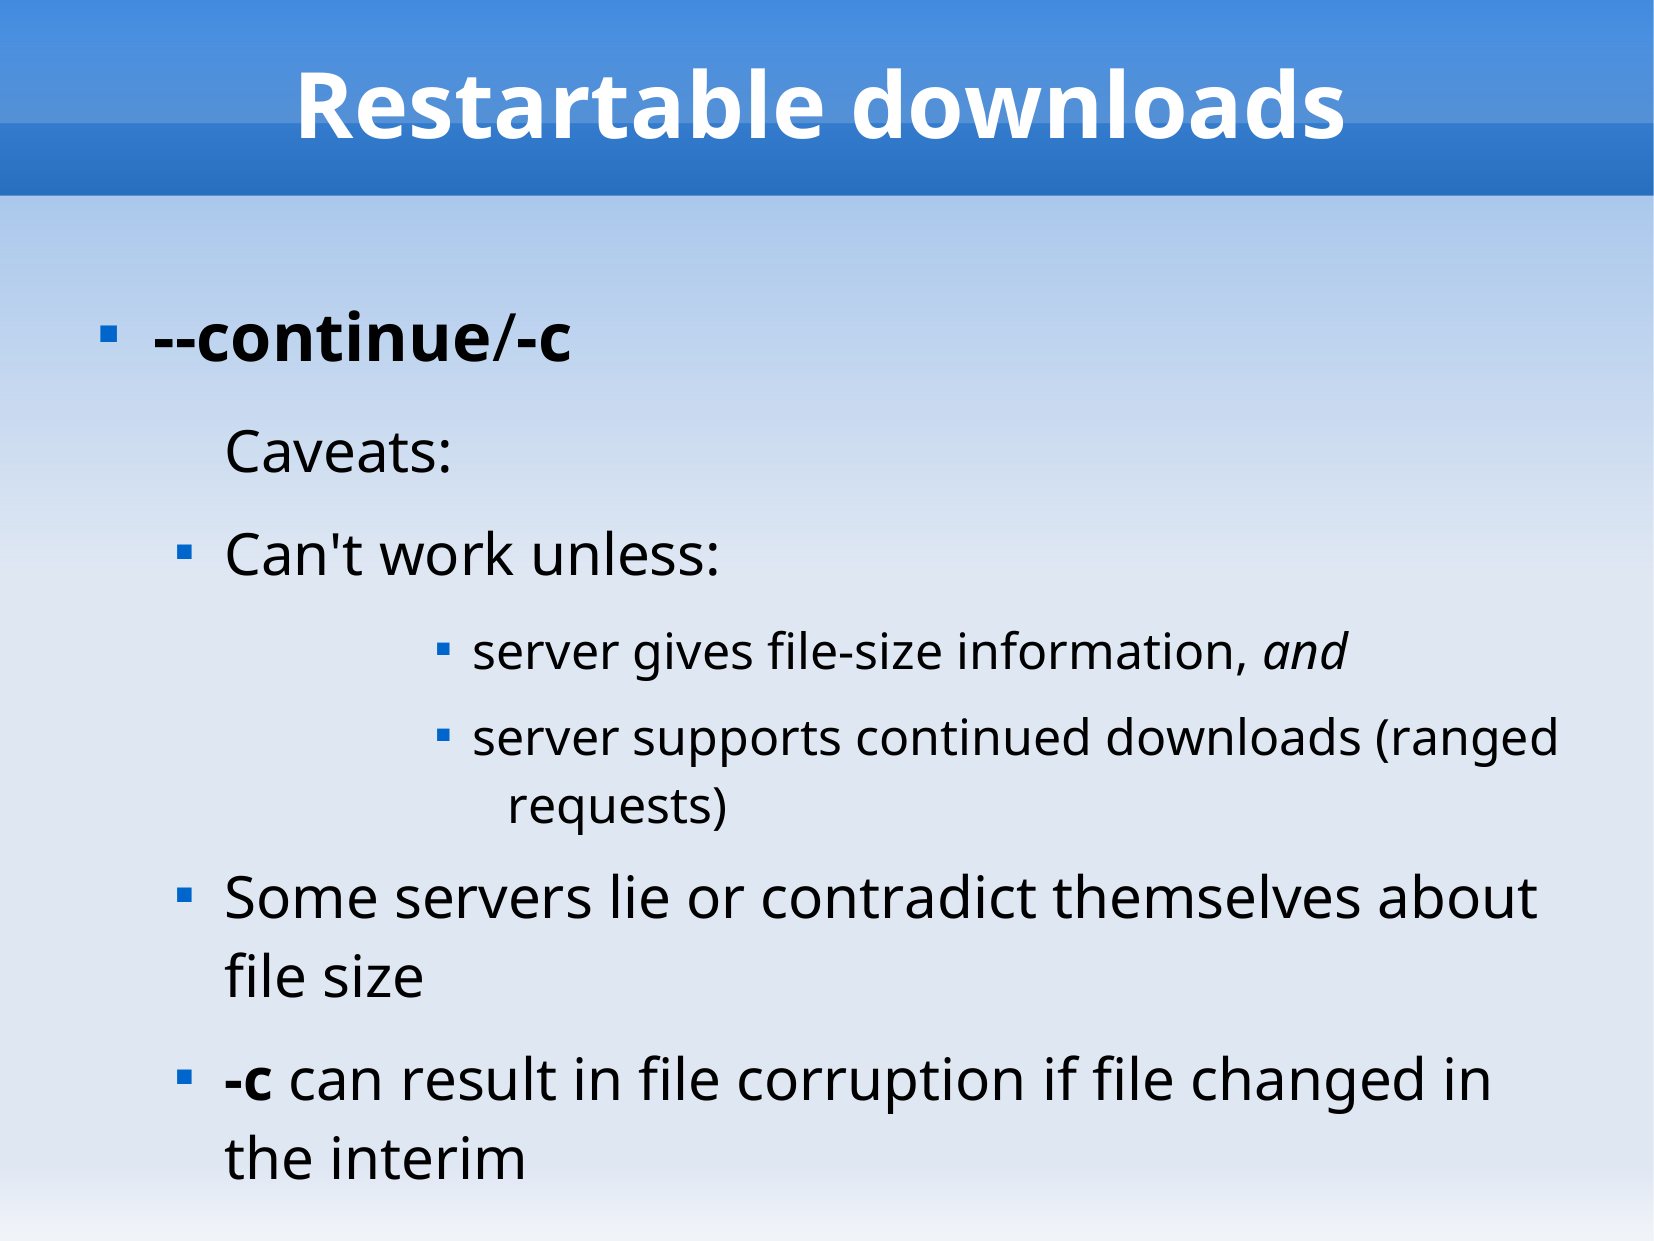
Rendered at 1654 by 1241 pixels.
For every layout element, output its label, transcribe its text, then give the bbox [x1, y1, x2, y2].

title Restartable downloads [76, 7, 1565, 200]
list --continue/-c Caveats: Can't work unless: server gives ﬁle-size information, and server supports continued downloads (ranged requests) Some servers lie or contradict themselves about ﬁle size -c can result in ﬁle corruption if ﬁle changed in the interim [82, 290, 1571, 1094]
picture [0, 0, 1654, 1241]
